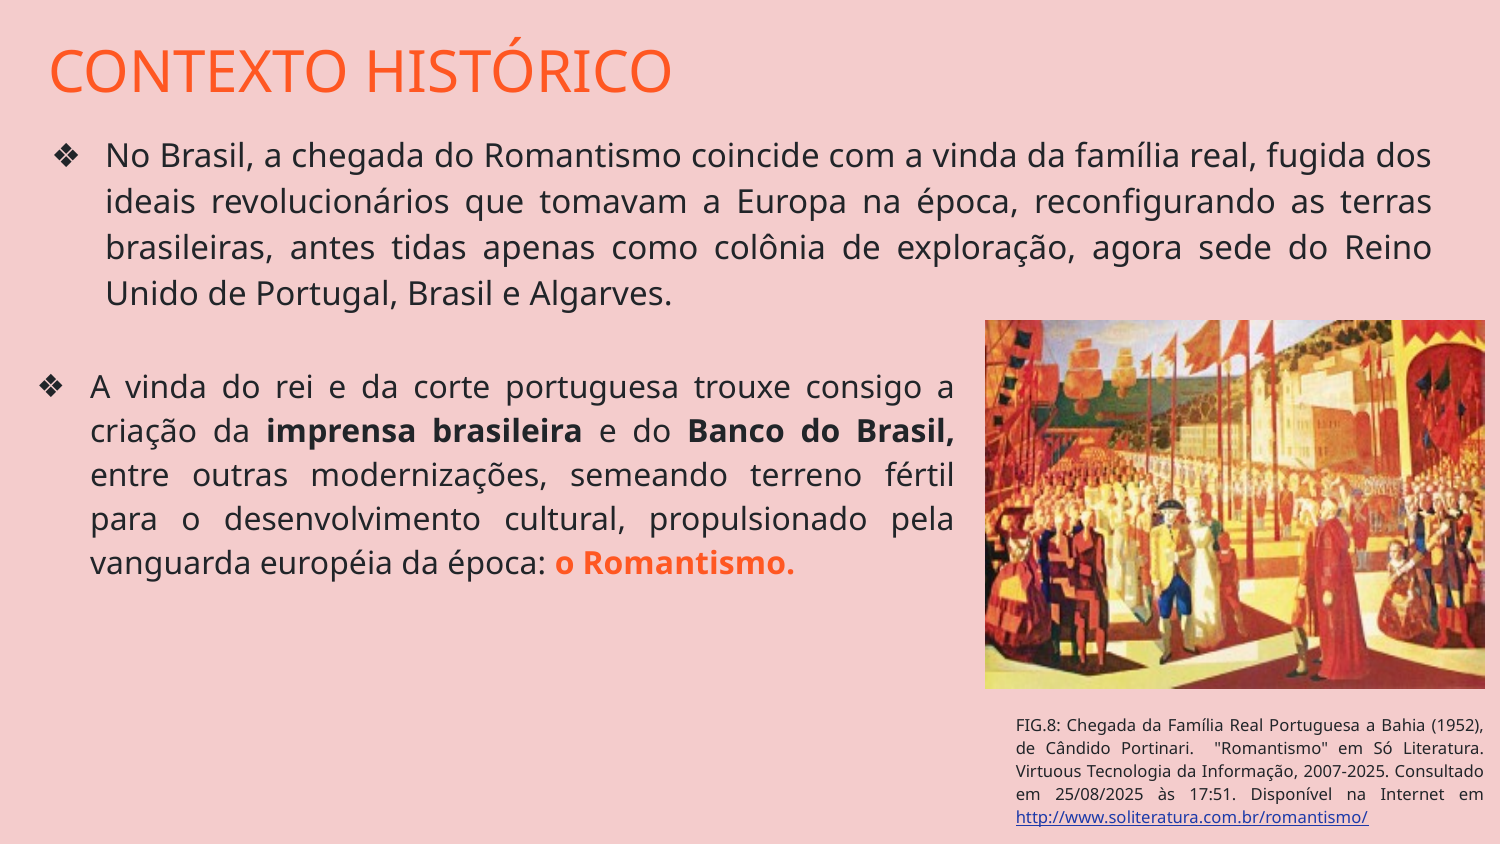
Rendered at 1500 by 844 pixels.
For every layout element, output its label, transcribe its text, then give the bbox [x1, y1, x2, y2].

picture [985, 320, 1485, 689]
text_box A vinda do rei e da corte portuguesa trouxe consigo a criação da imprensa brasileira e do Banco do Brasil, entre outras modernizações, semeando terreno fértil para o desenvolvimento cultural, propulsionado pela vanguarda européia da época: o Romantismo. [0, 345, 971, 662]
text_box FIG.8: Chegada da Família Real Portuguesa a Bahia (1952), de Cândido Portinari. "Romantismo" em Só Literatura. Virtuous Tecnologia da Informação, 2007-2025. Consultado em 25/08/2025 às 17:51. Disponível na Internet em http://www.soliteratura.com.br/romantismo/ [1000, 677, 1500, 844]
title CONTEXTO HISTÓRICO [33, 19, 1431, 113]
list No Brasil, a chegada do Romantismo coincide com a vinda da família real, fugida dos ideais revolucionários que tomavam a Europa na época, reconfigurando as terras brasileiras, antes tidas apenas como colônia de exploração, agora sede do Reino Unido de Portugal, Brasil e Algarves. [15, 113, 1449, 674]
